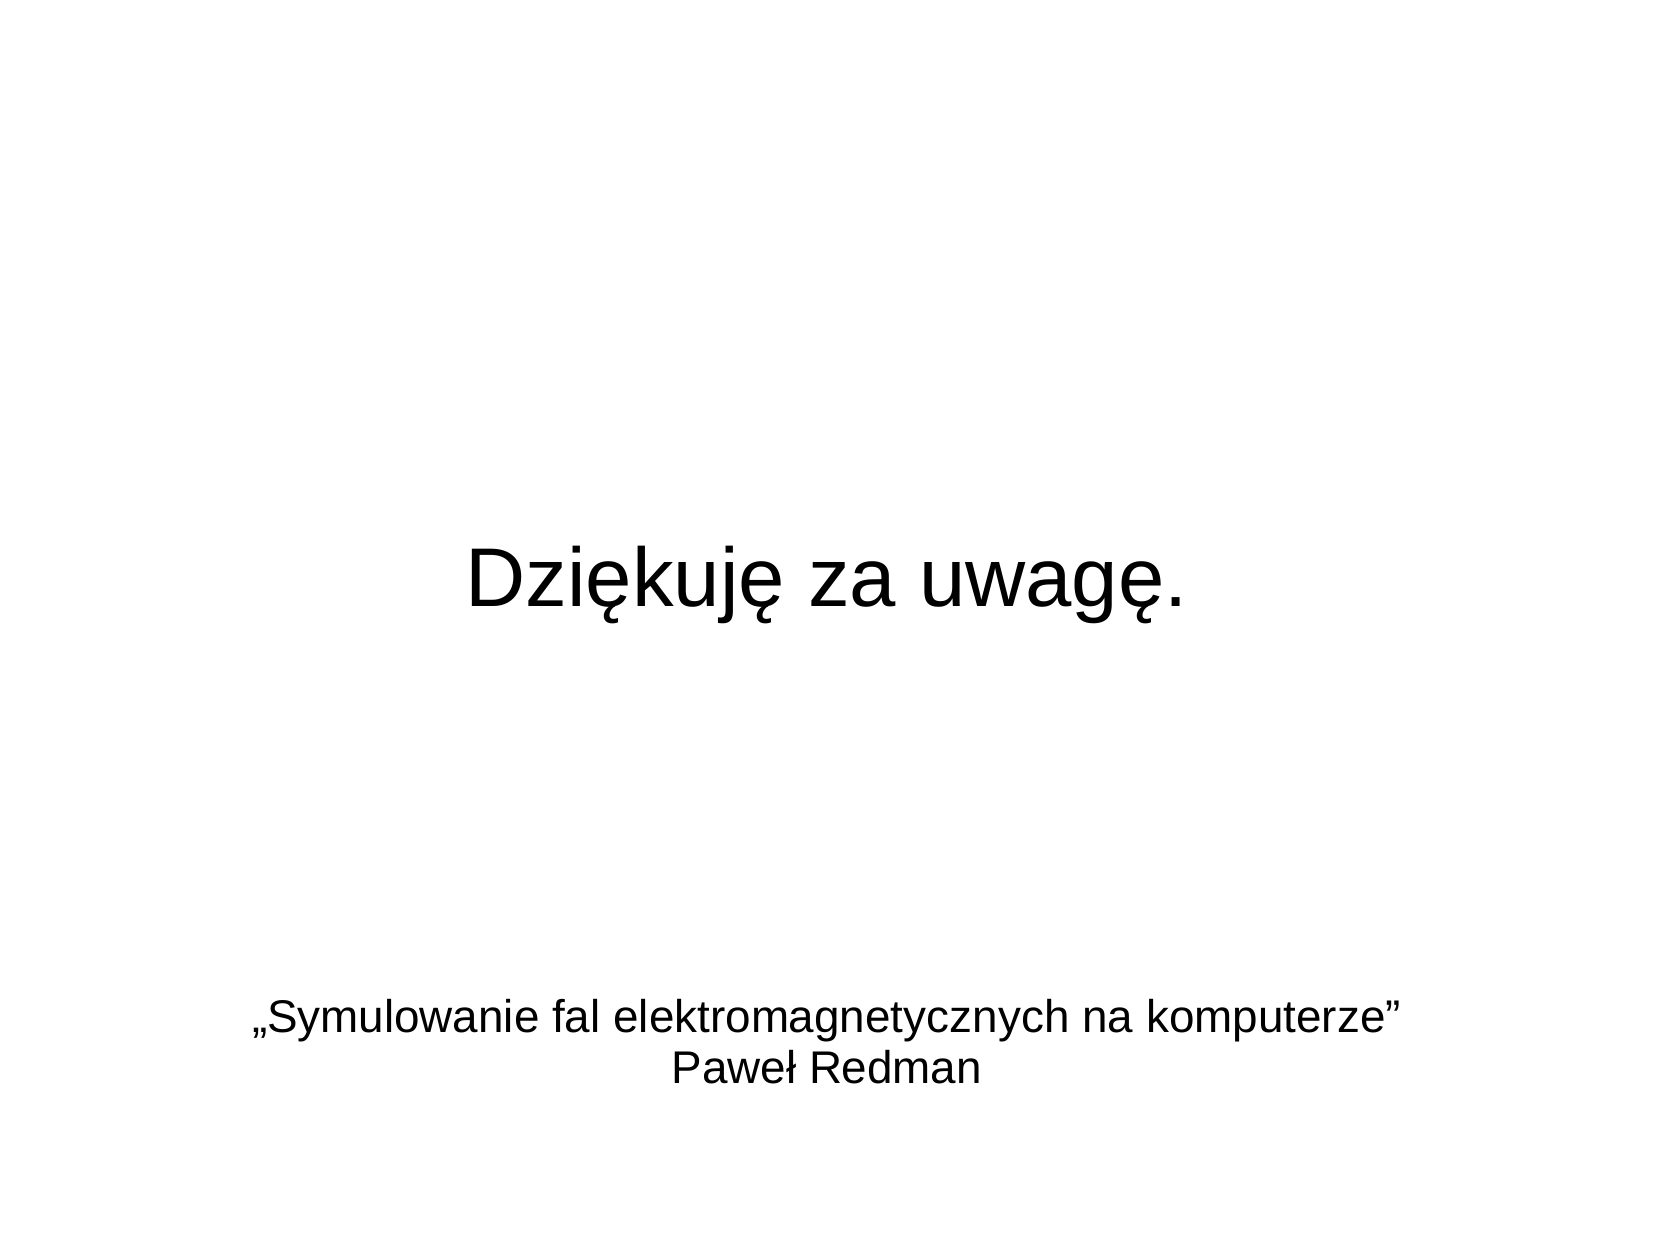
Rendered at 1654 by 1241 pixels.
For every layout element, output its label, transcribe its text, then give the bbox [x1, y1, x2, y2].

subtitle Dziękuję za uwagę. [82, 300, 1571, 856]
text_box „Symulowanie fal elektromagnetycznych na komputerze” Paweł Redman [82, 885, 1571, 1201]
